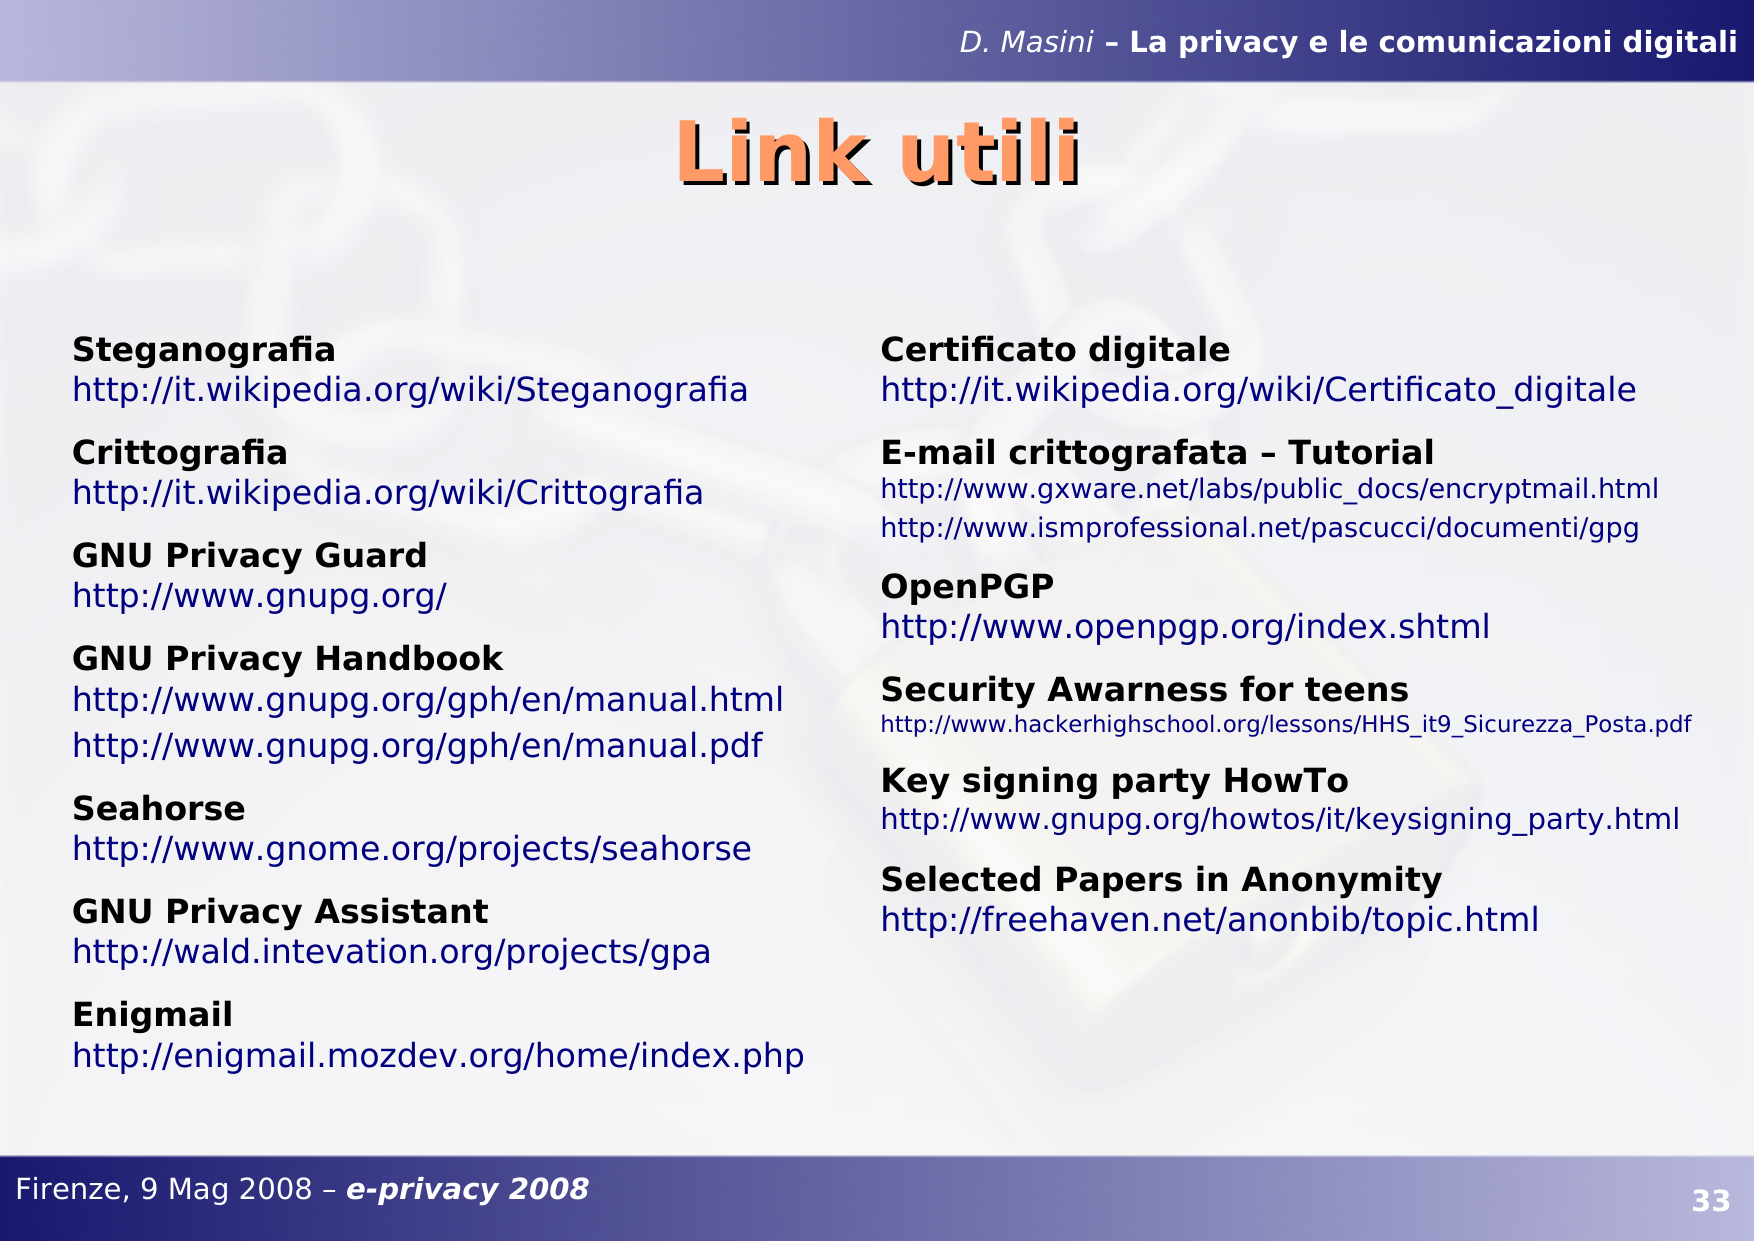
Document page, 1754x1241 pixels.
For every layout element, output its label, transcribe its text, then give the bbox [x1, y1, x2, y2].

list Steganografia http://it.wikipedia.org/wiki/Steganografia Crittografia http://it.wikipedia.org/wiki/Crittografia GNU Privacy Guard http://www.gnupg.org/ GNU Privacy Handbook http://www.gnupg.org/gph/en/manual.html http://www.gnupg.org/gph/en/manual.pdf Seahorse http://www.gnome.org/projects/seahorse GNU Privacy Assistant http://wald.intevation.org/projects/gpa Enigmail http://enigmail.mozdev.org/home/index.php [71, 328, 809, 1114]
list Certificato digitale http://it.wikipedia.org/wiki/Certificato_digitale E-mail crittografata – Tutorial http://www.gxware.net/labs/public_docs/encryptmail.html http://www.ismprofessional.net/pascucci/documenti/gpg OpenPGP http://www.openpgp.org/index.shtml Security Awarness for teens http://www.hackerhighschool.org/lessons/HHS_it9_Sicurezza_Posta.pdf Key signing party HowTo http://www.gnupg.org/howtos/it/keysigning_party.html Selected Papers in Anonymity http://freehaven.net/anonbib/topic.html [880, 328, 1694, 1114]
title Link utili [87, 49, 1667, 257]
picture [0, 0, 1754, 1241]
